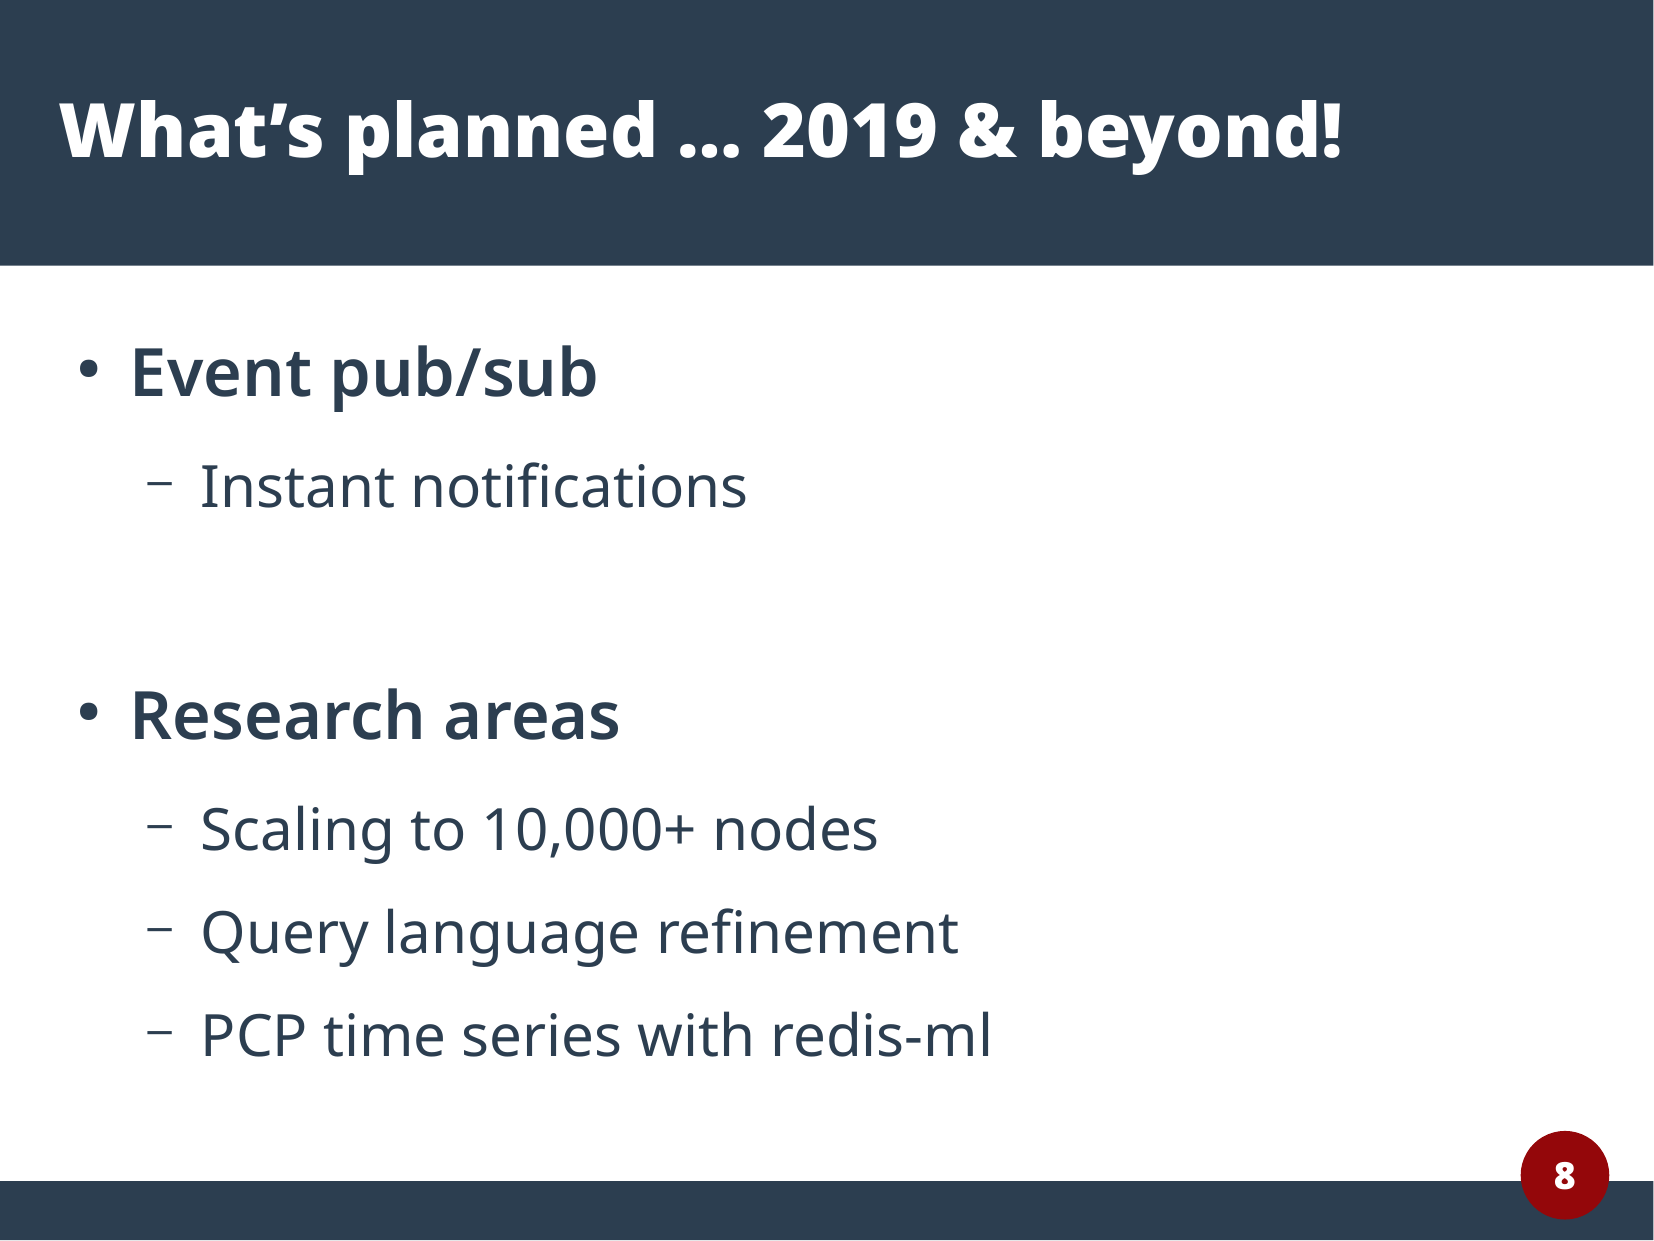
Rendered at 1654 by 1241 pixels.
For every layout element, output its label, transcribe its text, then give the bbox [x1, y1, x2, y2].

title What’s planned … 2019 & beyond! [59, 49, 1595, 207]
list Event pub/sub Instant notifications Research areas Scaling to 10,000+ nodes Query language refinement PCP time series with redis-ml [59, 324, 1595, 1152]
